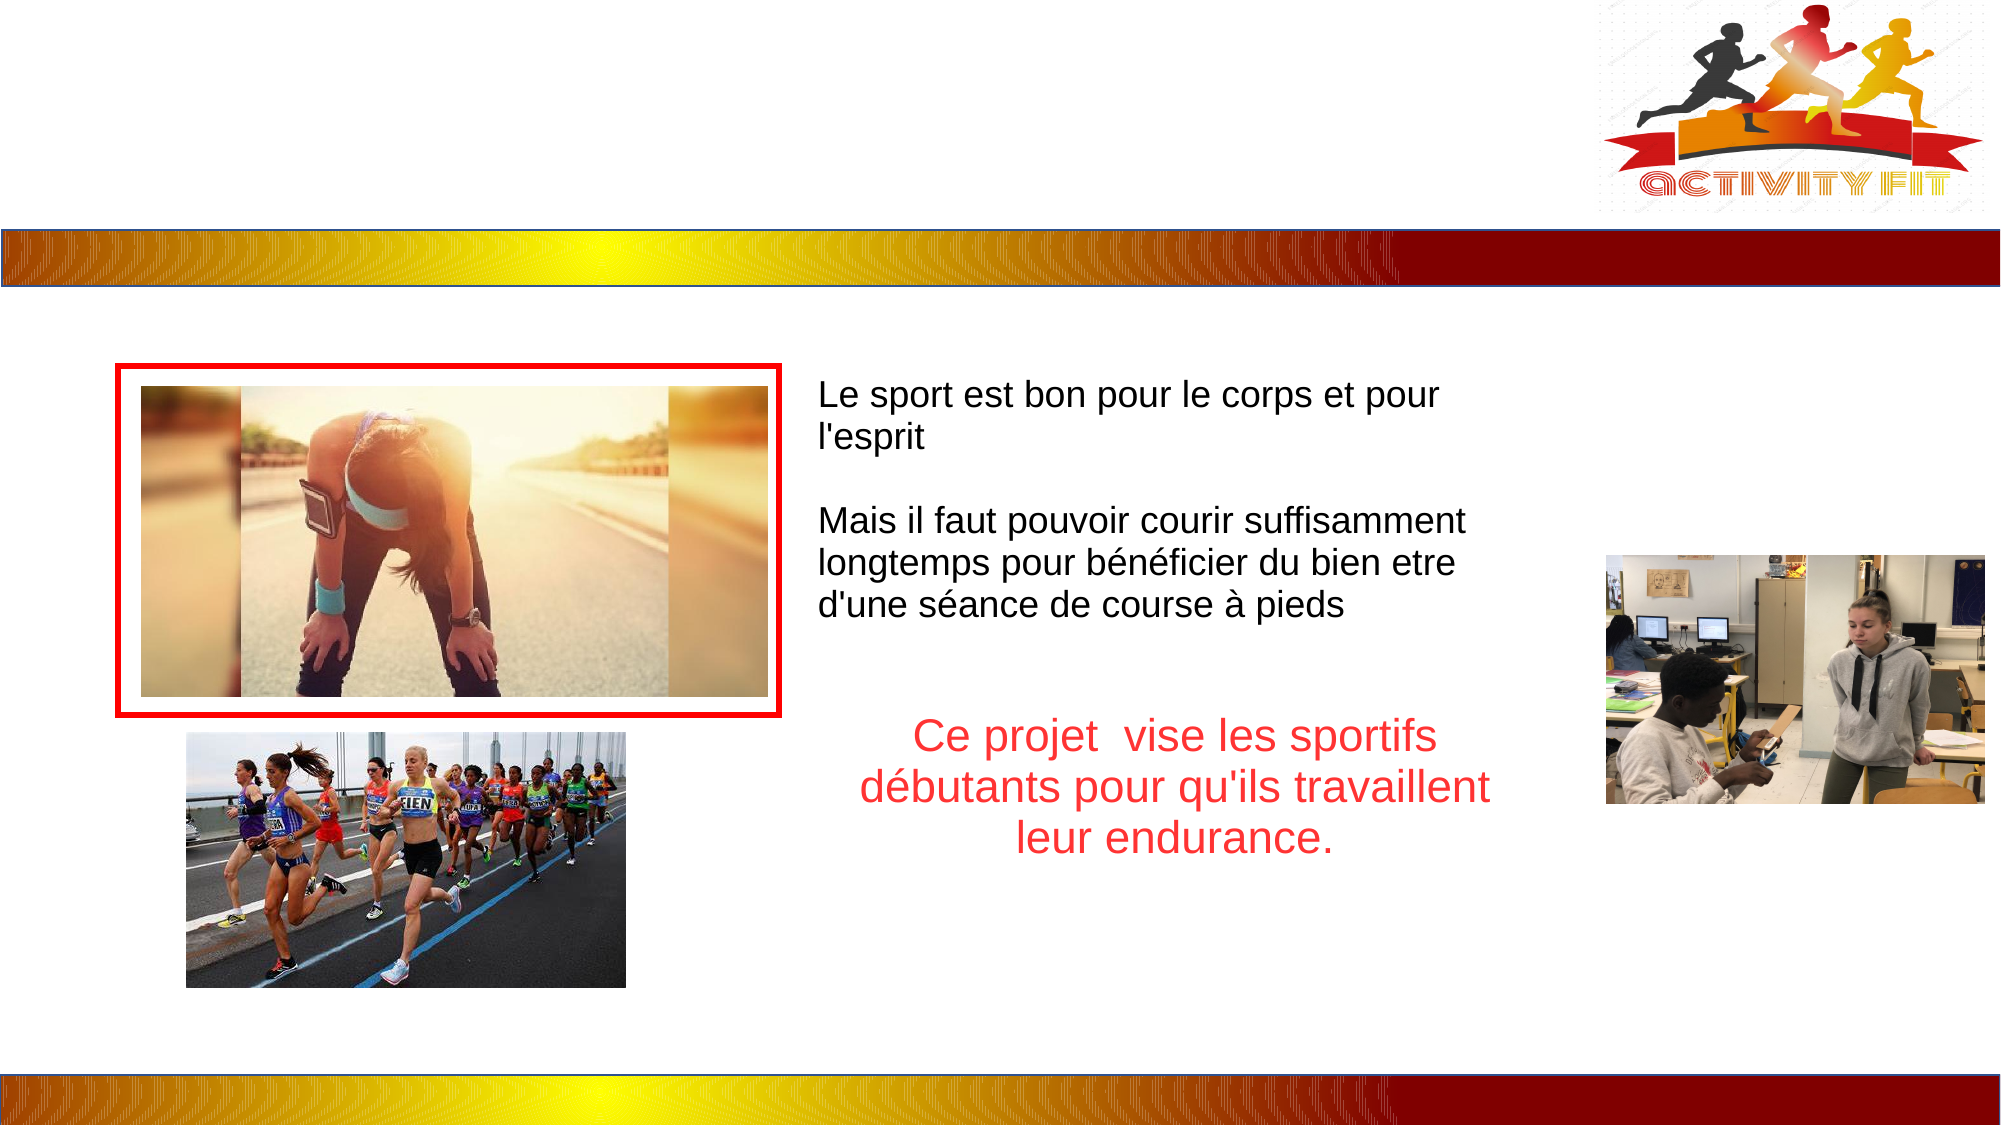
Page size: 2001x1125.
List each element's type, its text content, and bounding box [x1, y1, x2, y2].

picture [186, 732, 626, 988]
text_box Le sport est bon pour le corps et pour l'esprit Mais il faut pouvoir courir suffisamment longtemps pour bénéficier du bien etre d'une séance de course à pieds Ce projet vise les sportifs débutants pour qu'ils travaillent leur endurance. [803, 366, 1548, 969]
picture [141, 386, 768, 697]
picture [1606, 555, 1985, 804]
picture [1594, 0, 1990, 213]
